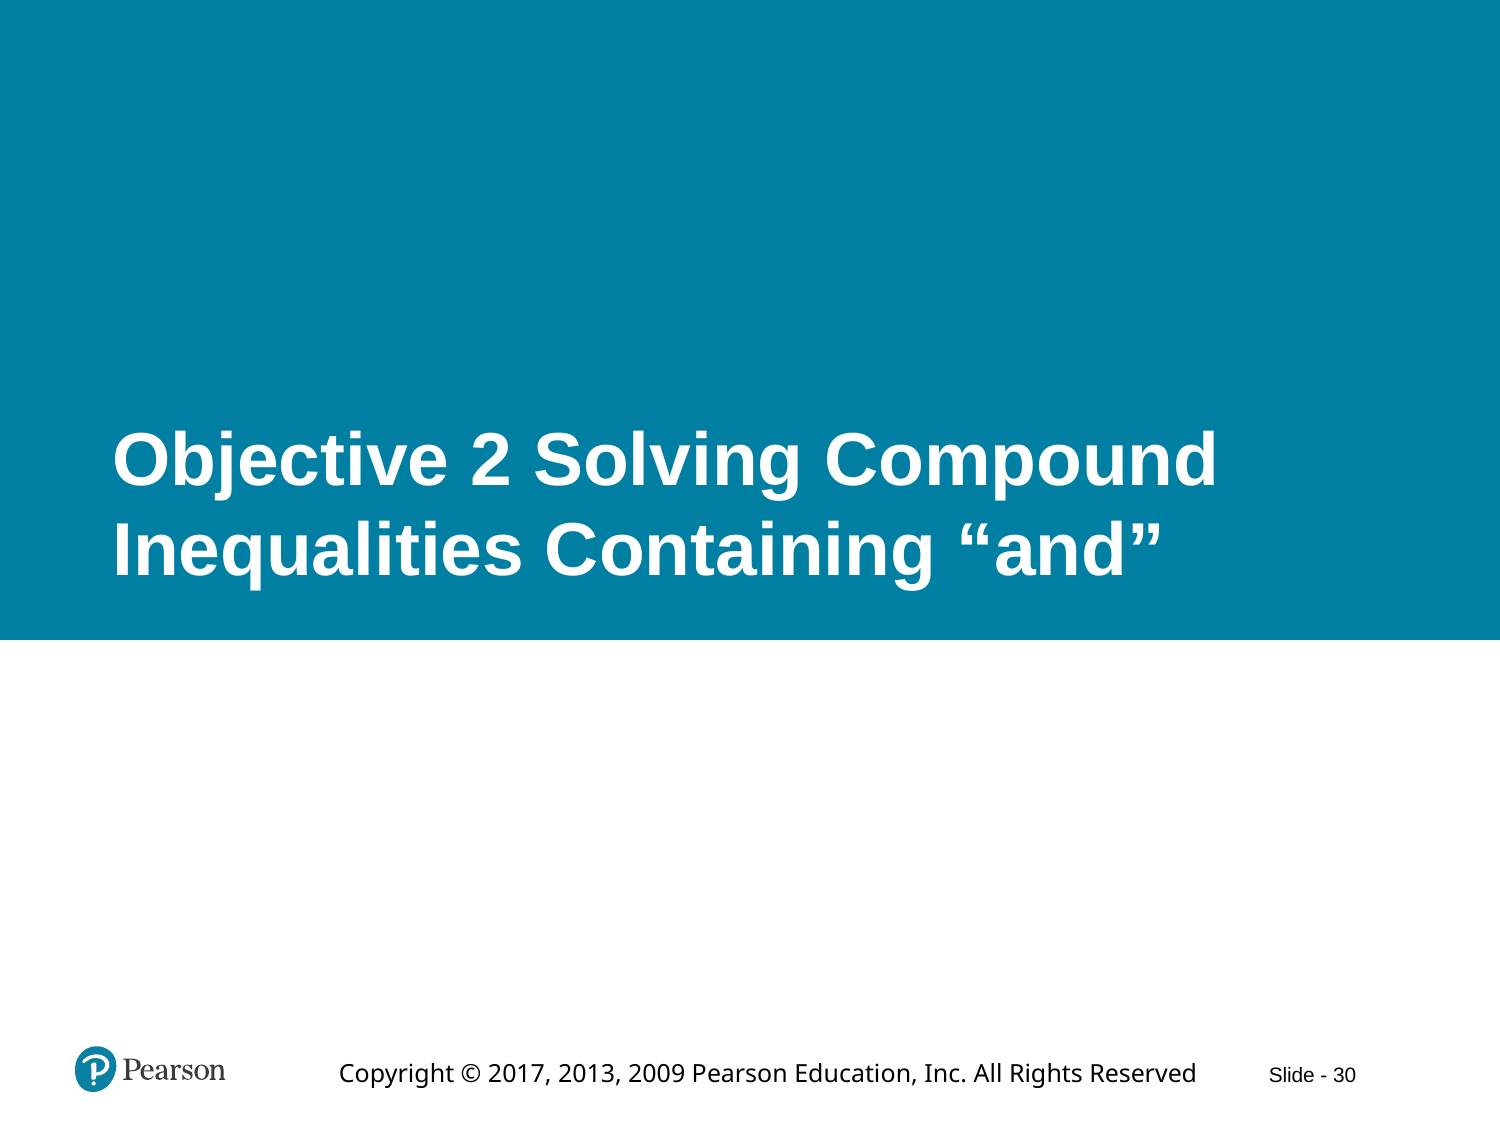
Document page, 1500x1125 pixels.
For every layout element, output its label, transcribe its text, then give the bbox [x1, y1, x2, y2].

title Objective 2 Solving Compound Inequalities Containing “and” [112, 125, 1388, 591]
